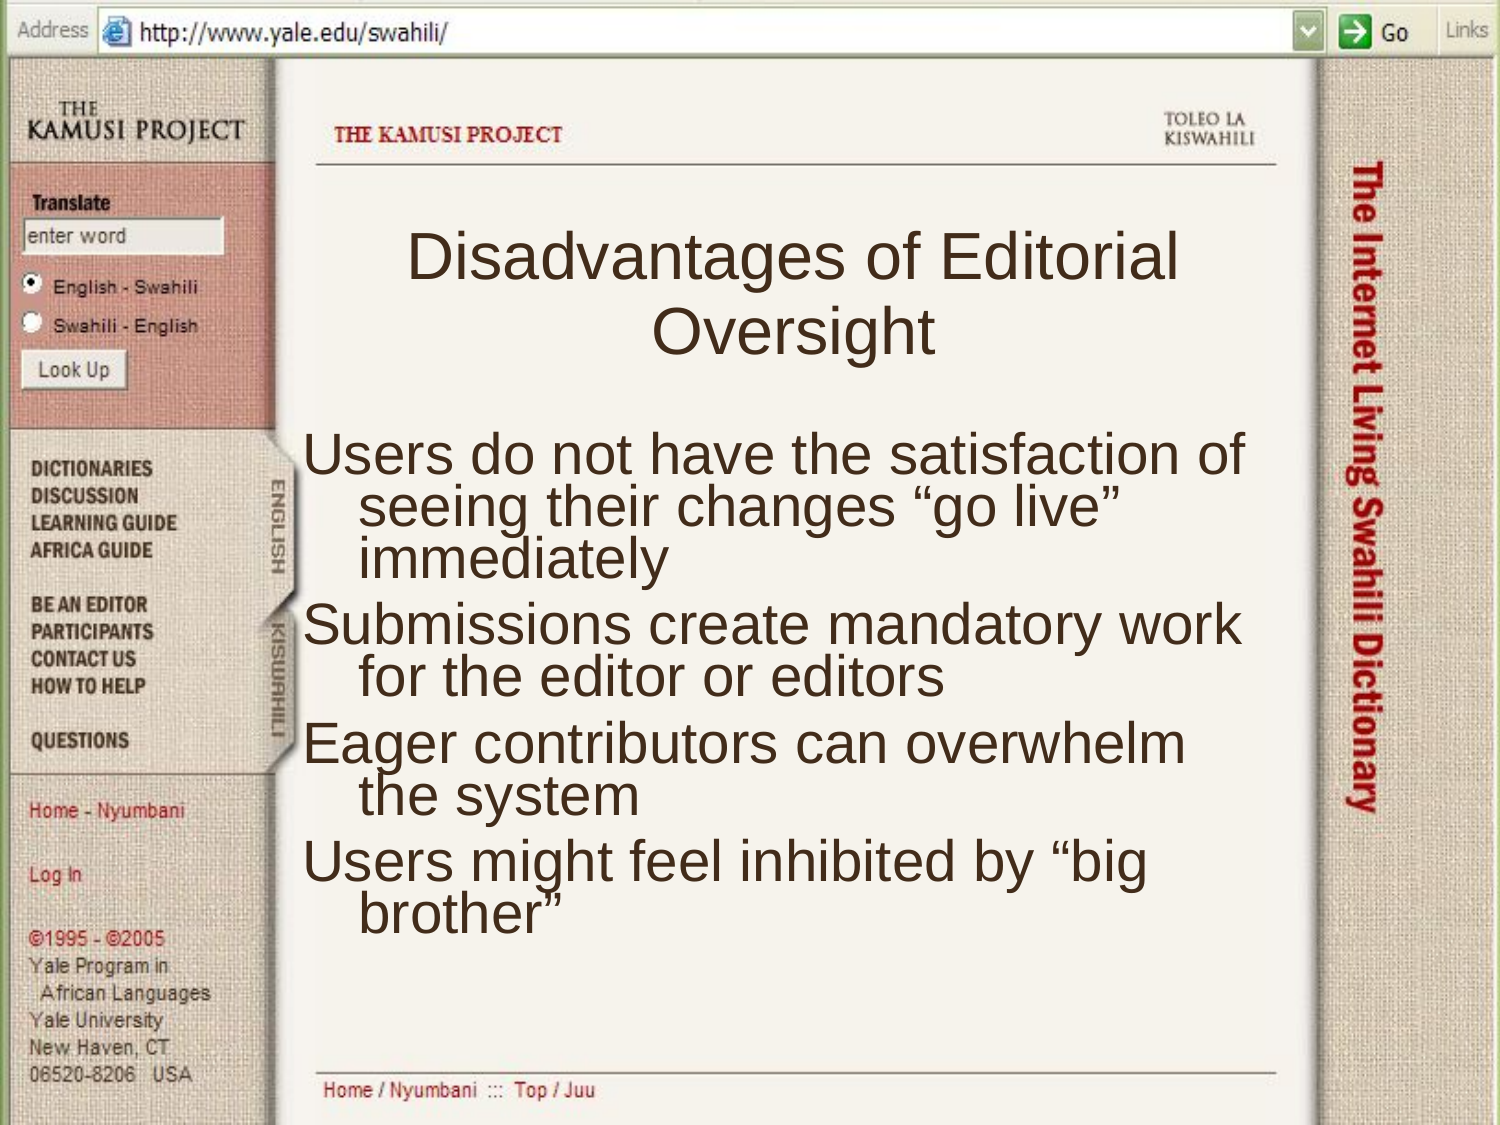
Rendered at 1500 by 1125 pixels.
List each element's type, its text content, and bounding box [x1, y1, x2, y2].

picture [0, 0, 1500, 1125]
list Users do not have the satisfaction of seeing their changes “go live” immediately Submissions create mandatory work for the editor or editors Eager contributors can overwhelm the system Users might feel inhibited by “big brother” [287, 425, 1300, 1006]
title Disadvantages of Editorial Oversight [287, 199, 1300, 388]
